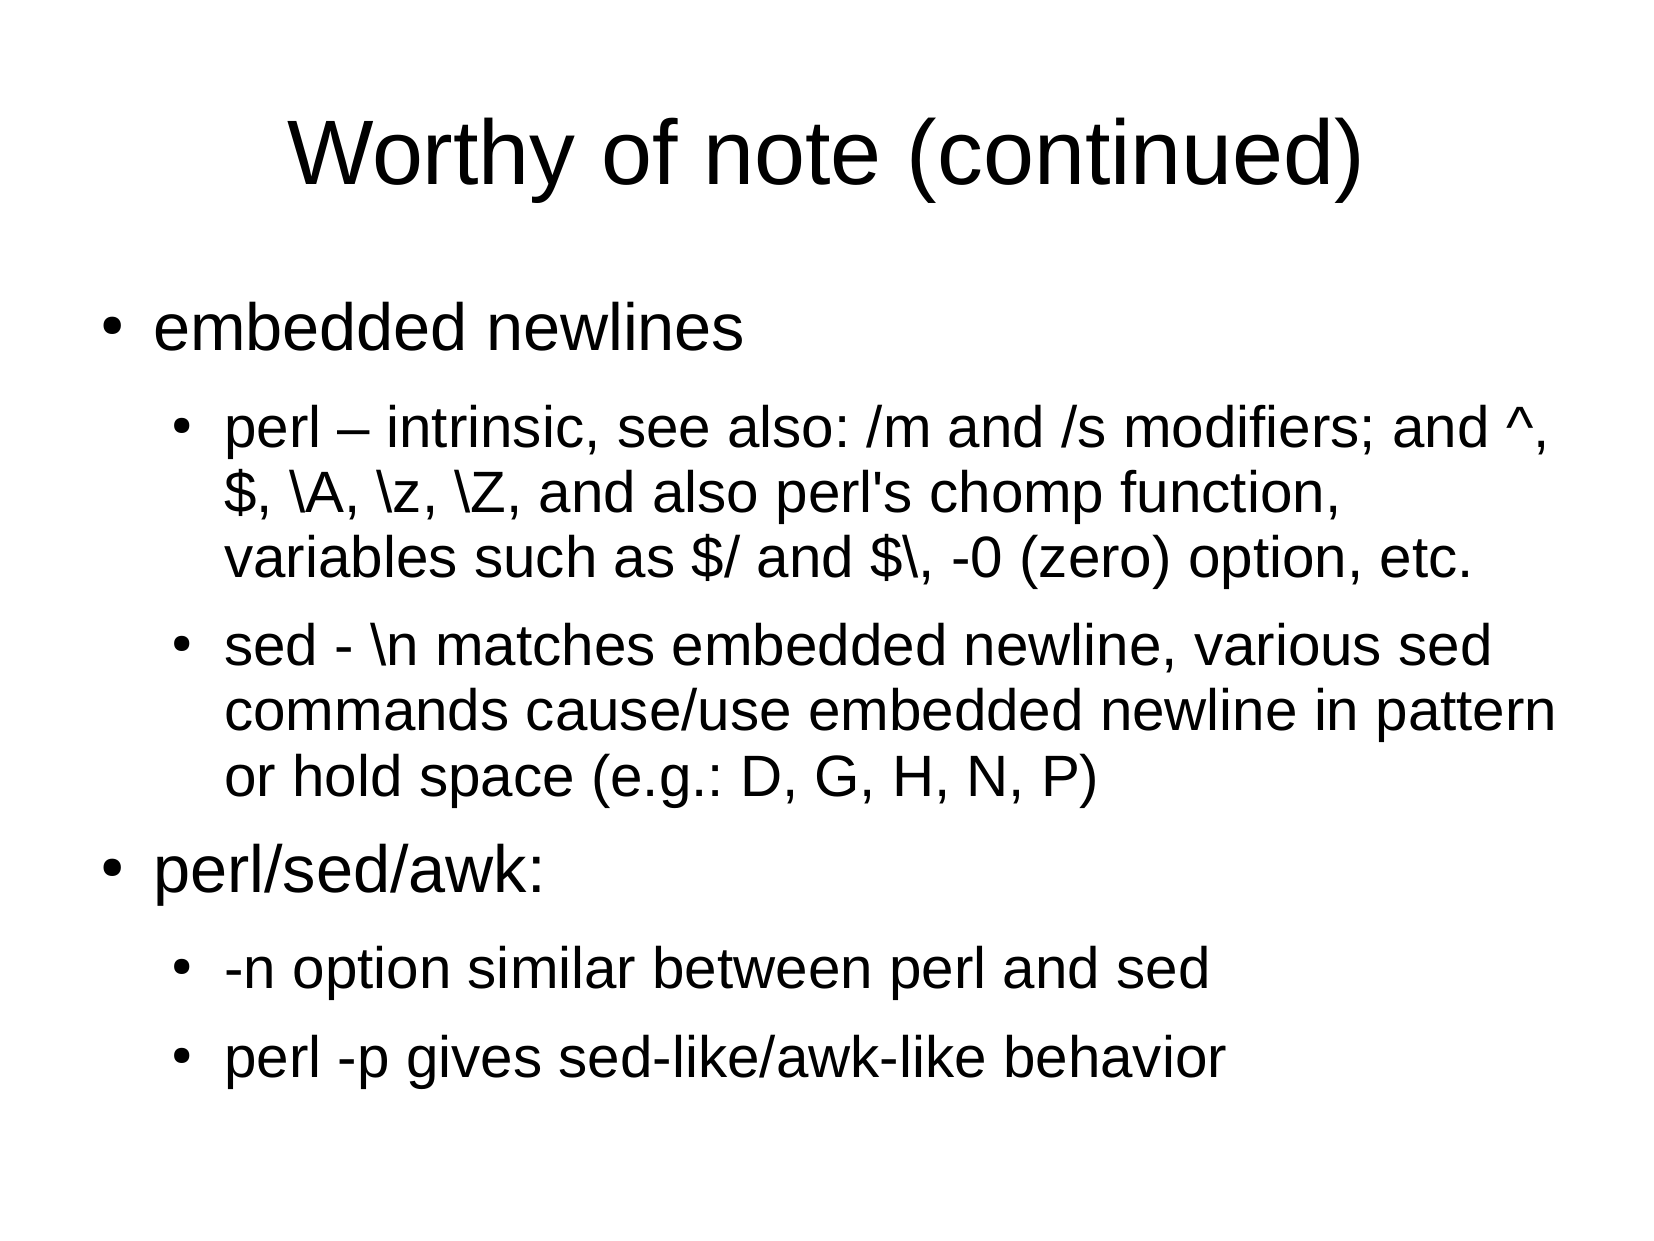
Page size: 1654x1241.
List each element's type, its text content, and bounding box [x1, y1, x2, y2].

list embedded newlines perl – intrinsic, see also: /m and /s modifiers; and ^, $, \A, \z, \Z, and also perl's chomp function, variables such as $/ and $\, -0 (zero) option, etc. sed - \n matches embedded newline, various sed commands cause/use embedded newline in pattern or hold space (e.g.: D, G, H, N, P) perl/sed/awk: -n option similar between perl and sed perl -p gives sed-like/awk-like behavior [82, 290, 1571, 1094]
title Worthy of note (continued) [82, 56, 1571, 250]
